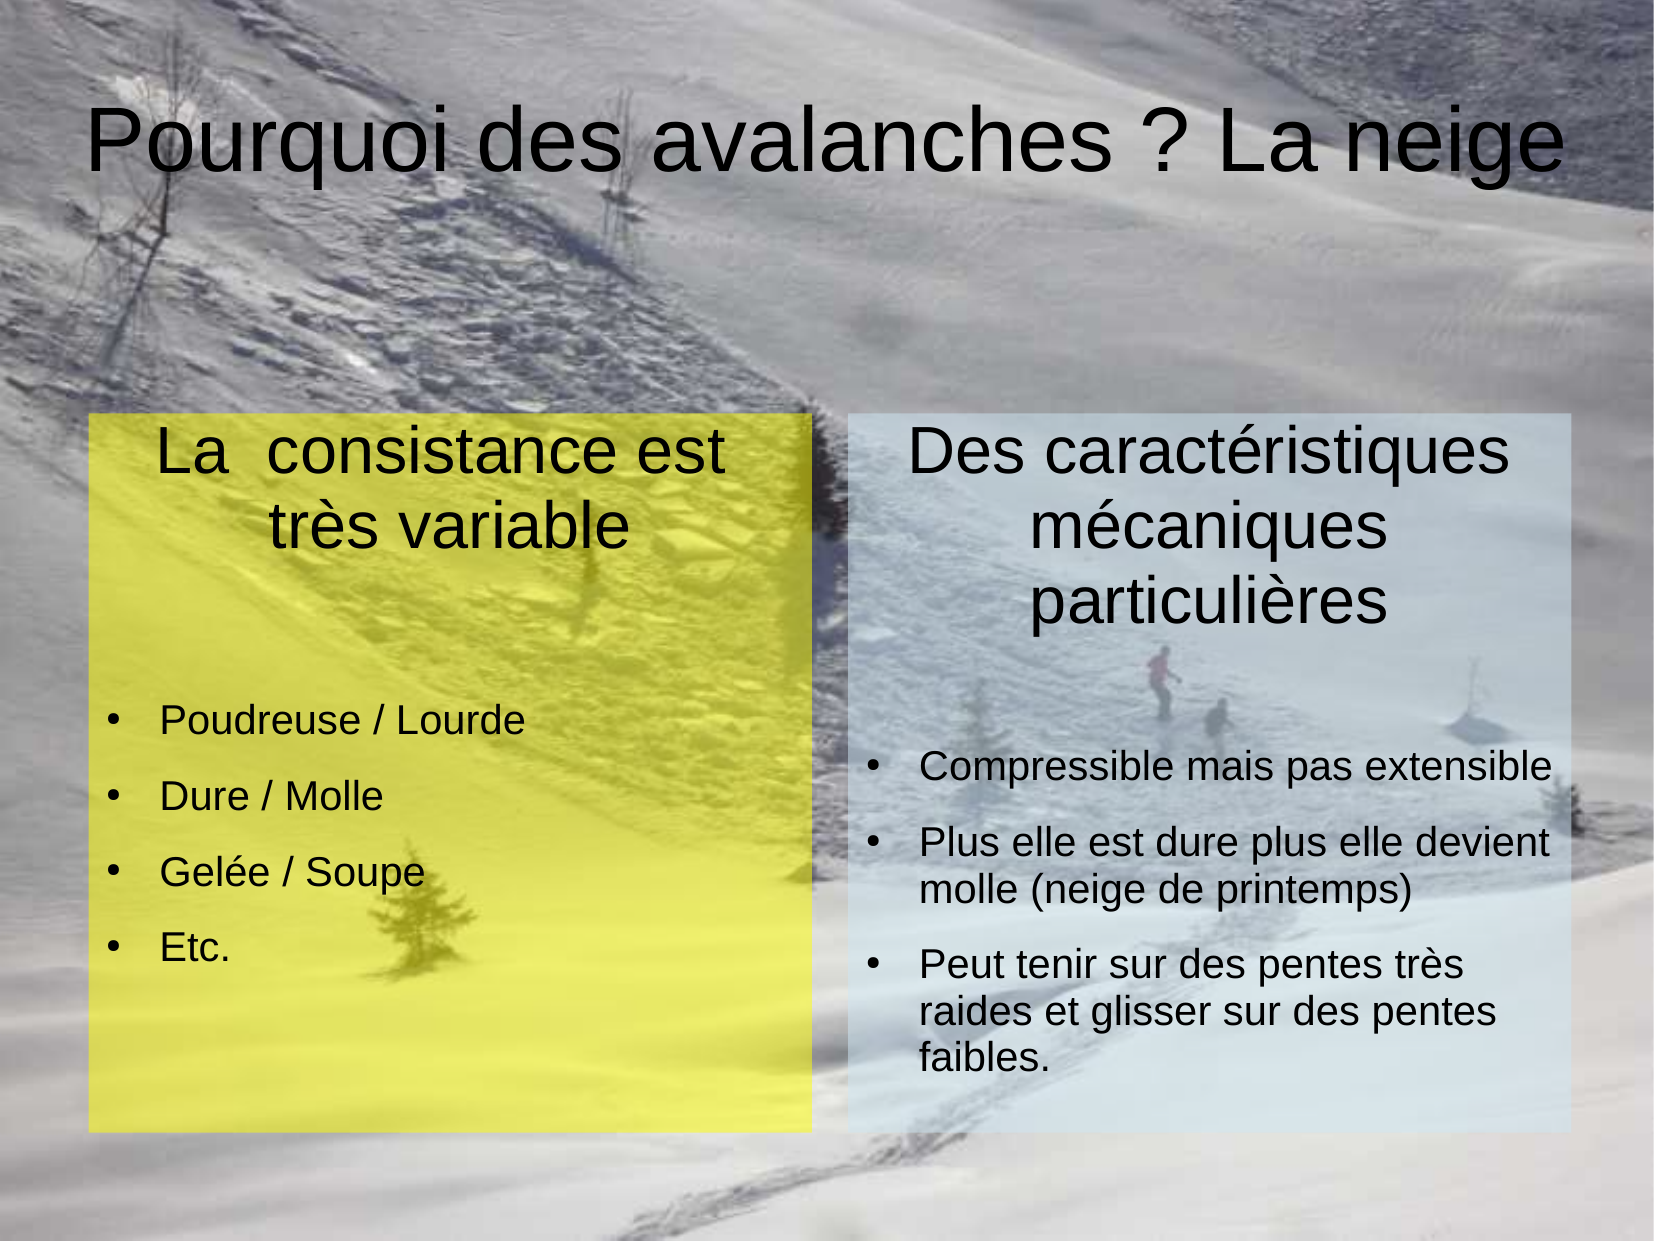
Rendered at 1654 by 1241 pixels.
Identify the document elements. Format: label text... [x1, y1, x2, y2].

list Des caractéristiques mécaniques particulières Compressible mais pas extensible Plus elle est dure plus elle devient molle (neige de printemps) Peut tenir sur des pentes très raides et glisser sur des pentes faibles. [848, 413, 1572, 1133]
picture [0, 0, 1654, 1241]
list La consistance est très variable Poudreuse / Lourde Dure / Molle Gelée / Soupe Etc. [88, 413, 812, 1133]
title Pourquoi des avalanches ? La neige [59, 61, 1595, 219]
